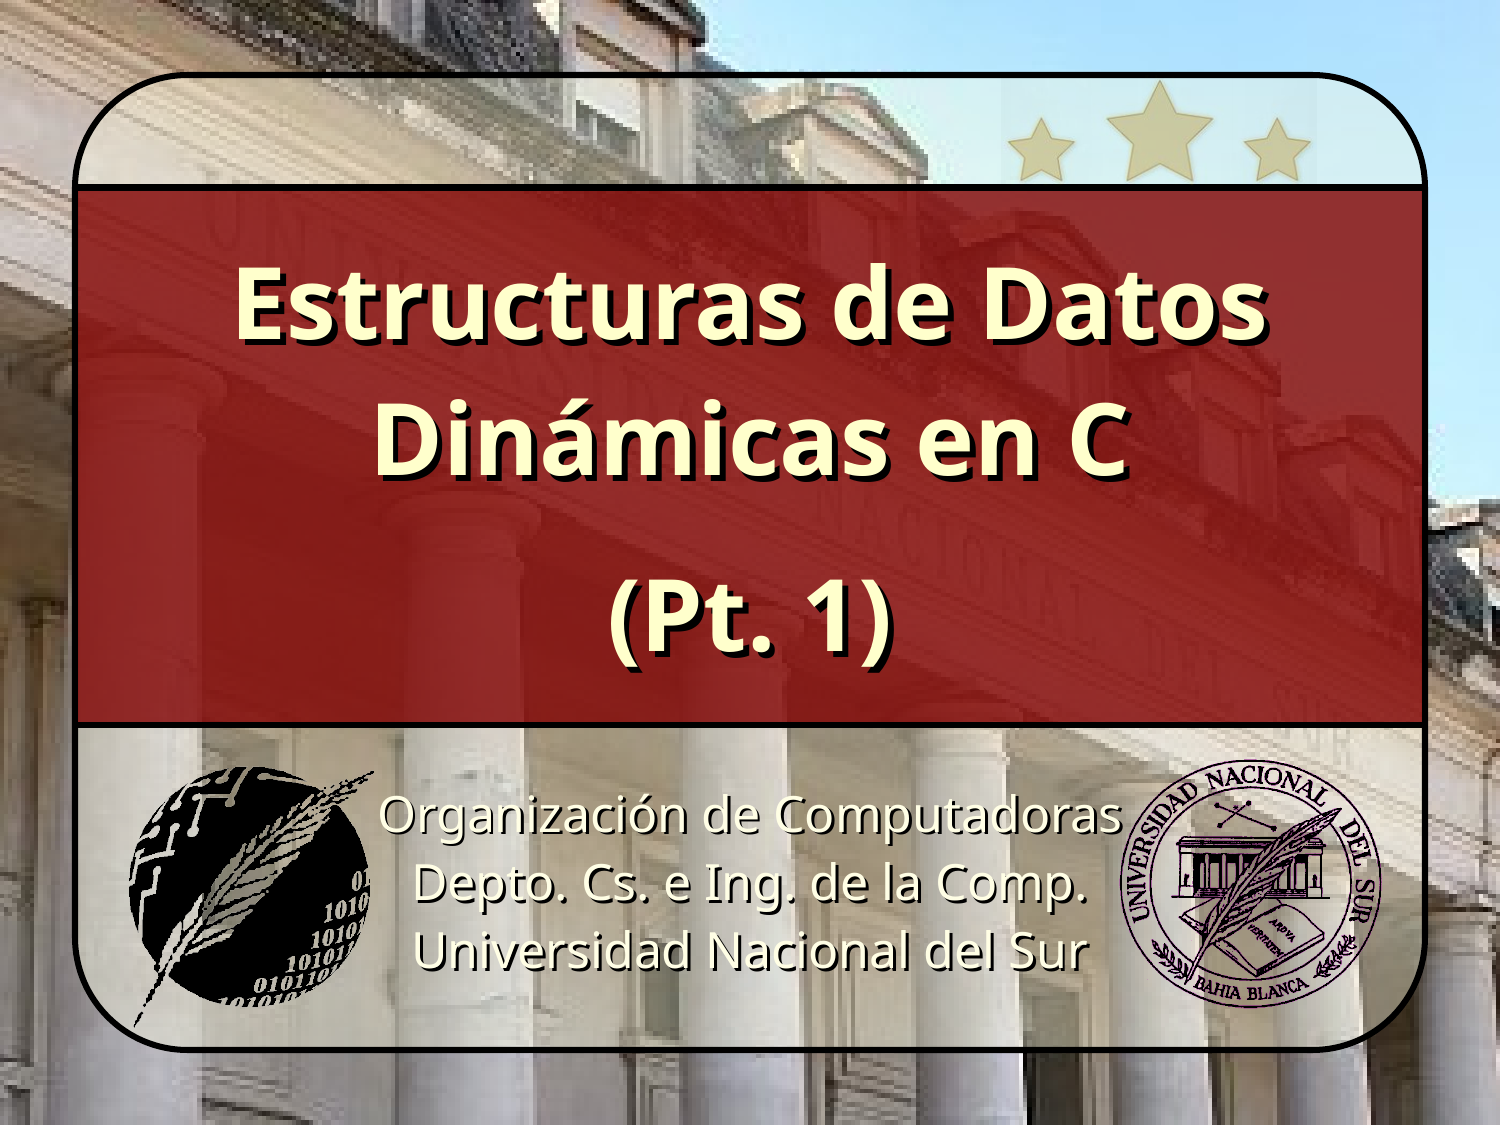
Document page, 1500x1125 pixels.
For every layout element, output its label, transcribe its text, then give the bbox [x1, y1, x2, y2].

title Estructuras de Datos Dinámicas en C (Pt. 1) [128, 187, 1372, 726]
picture [0, 0, 1500, 1125]
